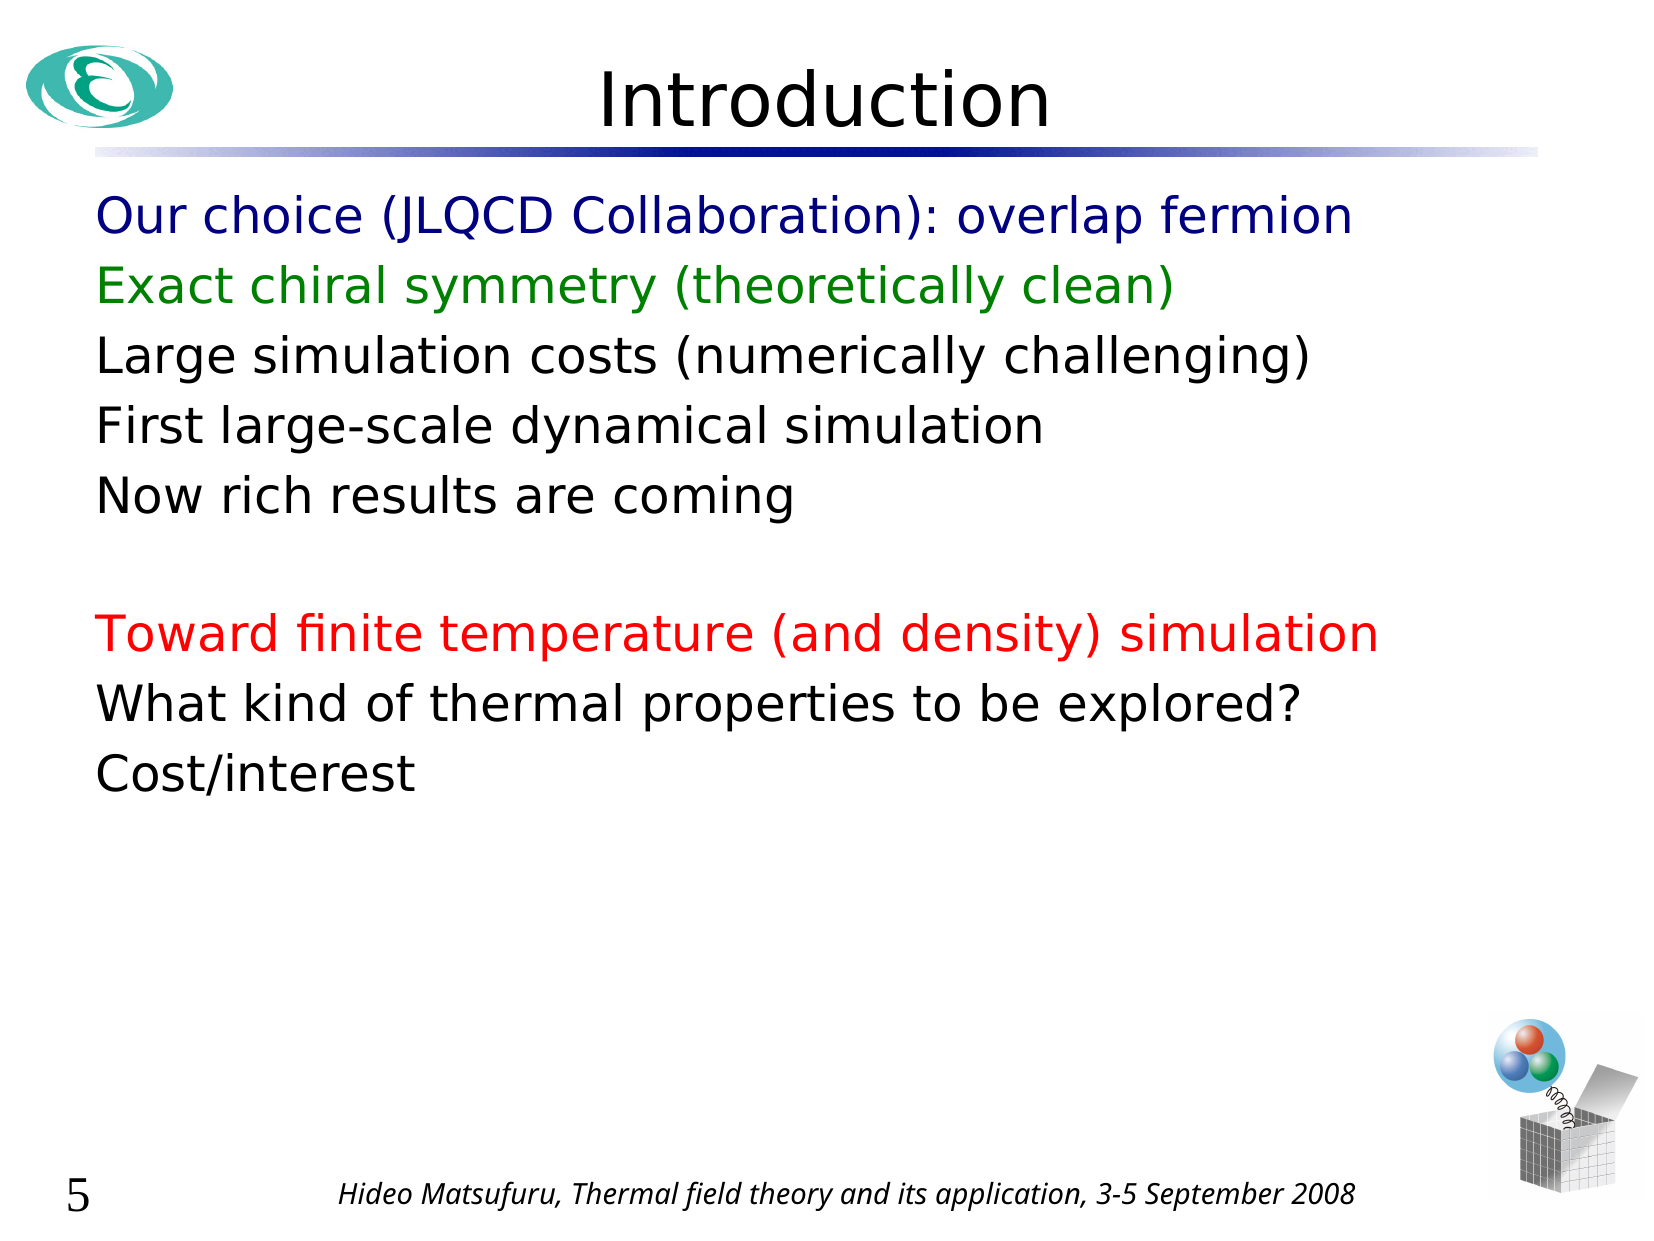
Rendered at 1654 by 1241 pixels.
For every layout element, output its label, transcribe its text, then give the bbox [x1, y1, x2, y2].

picture [1488, 1012, 1644, 1200]
picture [20, 37, 179, 136]
list Toward finite temperature (and density) simulation What kind of thermal properties to be explored? Cost/interest [77, 604, 1530, 829]
title Introduction [201, 47, 1450, 154]
picture [95, 147, 1538, 157]
list Our choice (JLQCD Collaboration): overlap fermion Exact chiral symmetry (theoretically clean) Large simulation costs (numerically challenging) First large-scale dynamical simulation Now rich results are coming [77, 186, 1530, 526]
